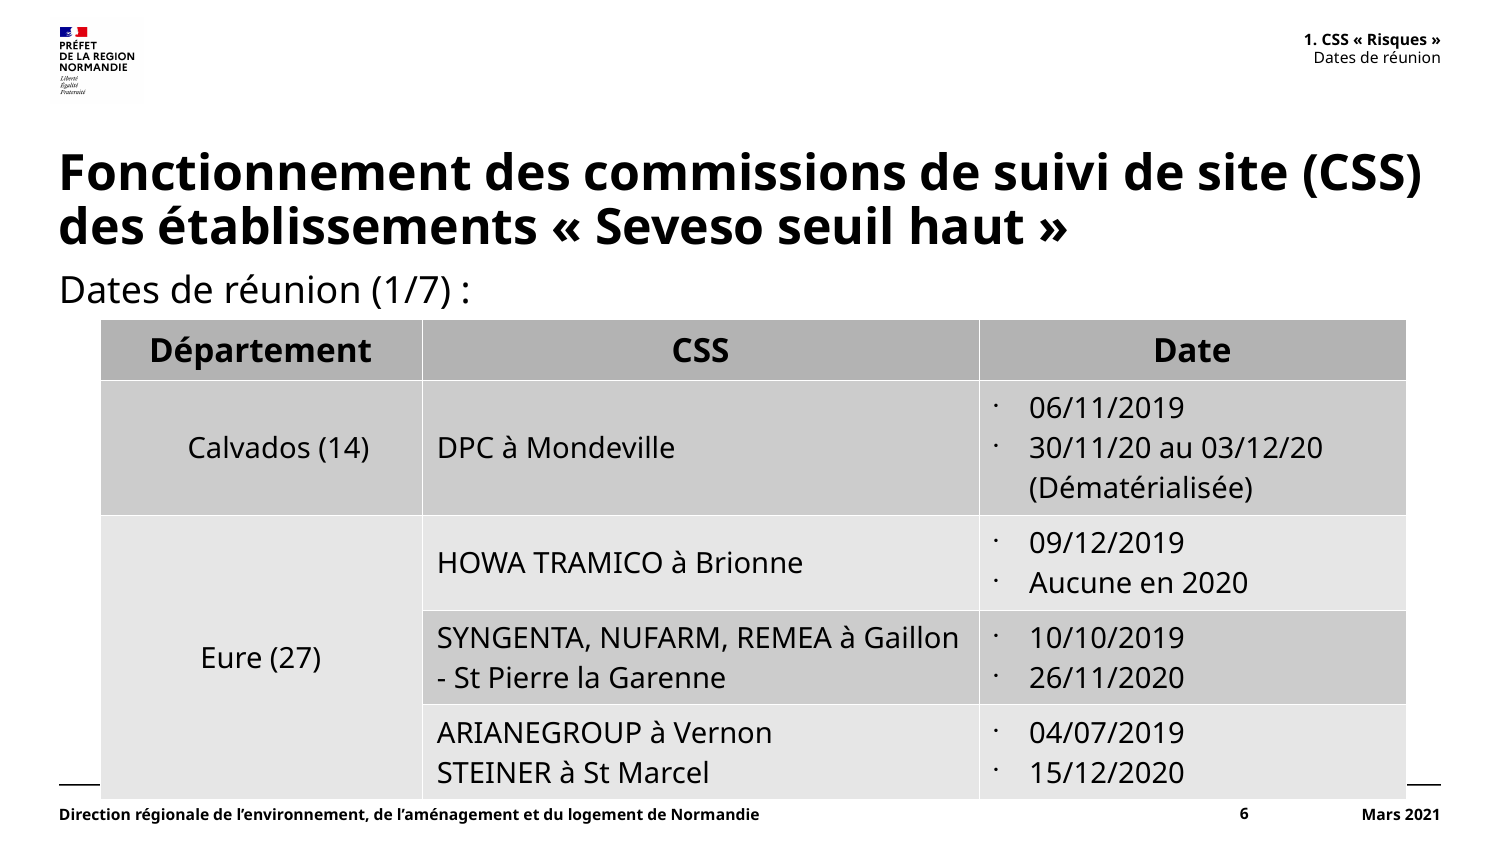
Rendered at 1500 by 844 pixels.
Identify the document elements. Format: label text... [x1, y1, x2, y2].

slide_number 27 [1027, 800, 1249, 844]
table_header CSS [423, 320, 979, 380]
table_header Date [980, 320, 1406, 380]
slide_number Mars 2021 [1249, 784, 1441, 844]
table_cell 04/07/2019 15/12/2020 [980, 705, 1406, 799]
table_cell DPC à Mondeville [423, 381, 979, 515]
table_cell 09/12/2019 Aucune en 2020 [980, 516, 1406, 610]
table_cell Calvados (14) [101, 381, 422, 515]
table_cell SYNGENTA, NUFARM, REMEA à Gaillon - St Pierre la Garenne [423, 611, 979, 704]
picture [50, 17, 144, 104]
table_header Département [101, 320, 422, 380]
table_cell 06/11/2019 30/11/20 au 03/12/20 (Dématérialisée) [980, 381, 1406, 515]
title Fonctionnement des commissions de suivi de site (CSS) des établissements « Seveso seuil haut » [59, 147, 1441, 265]
table_cell 10/10/2019 26/11/2020 [980, 611, 1406, 704]
table_cell Eure (27) [101, 516, 422, 799]
list CSS « Risques » Dates de réunion [543, 29, 1441, 89]
table_cell HOWA TRAMICO à Brionne [423, 516, 979, 610]
list Dates de réunion (1/7) : [59, 265, 1454, 803]
table_cell ARIANEGROUP à Vernon STEINER à St Marcel [423, 705, 979, 799]
footer Direction régionale de l’environnement, de l’aménagement et du logement de Normandie [59, 784, 1027, 844]
